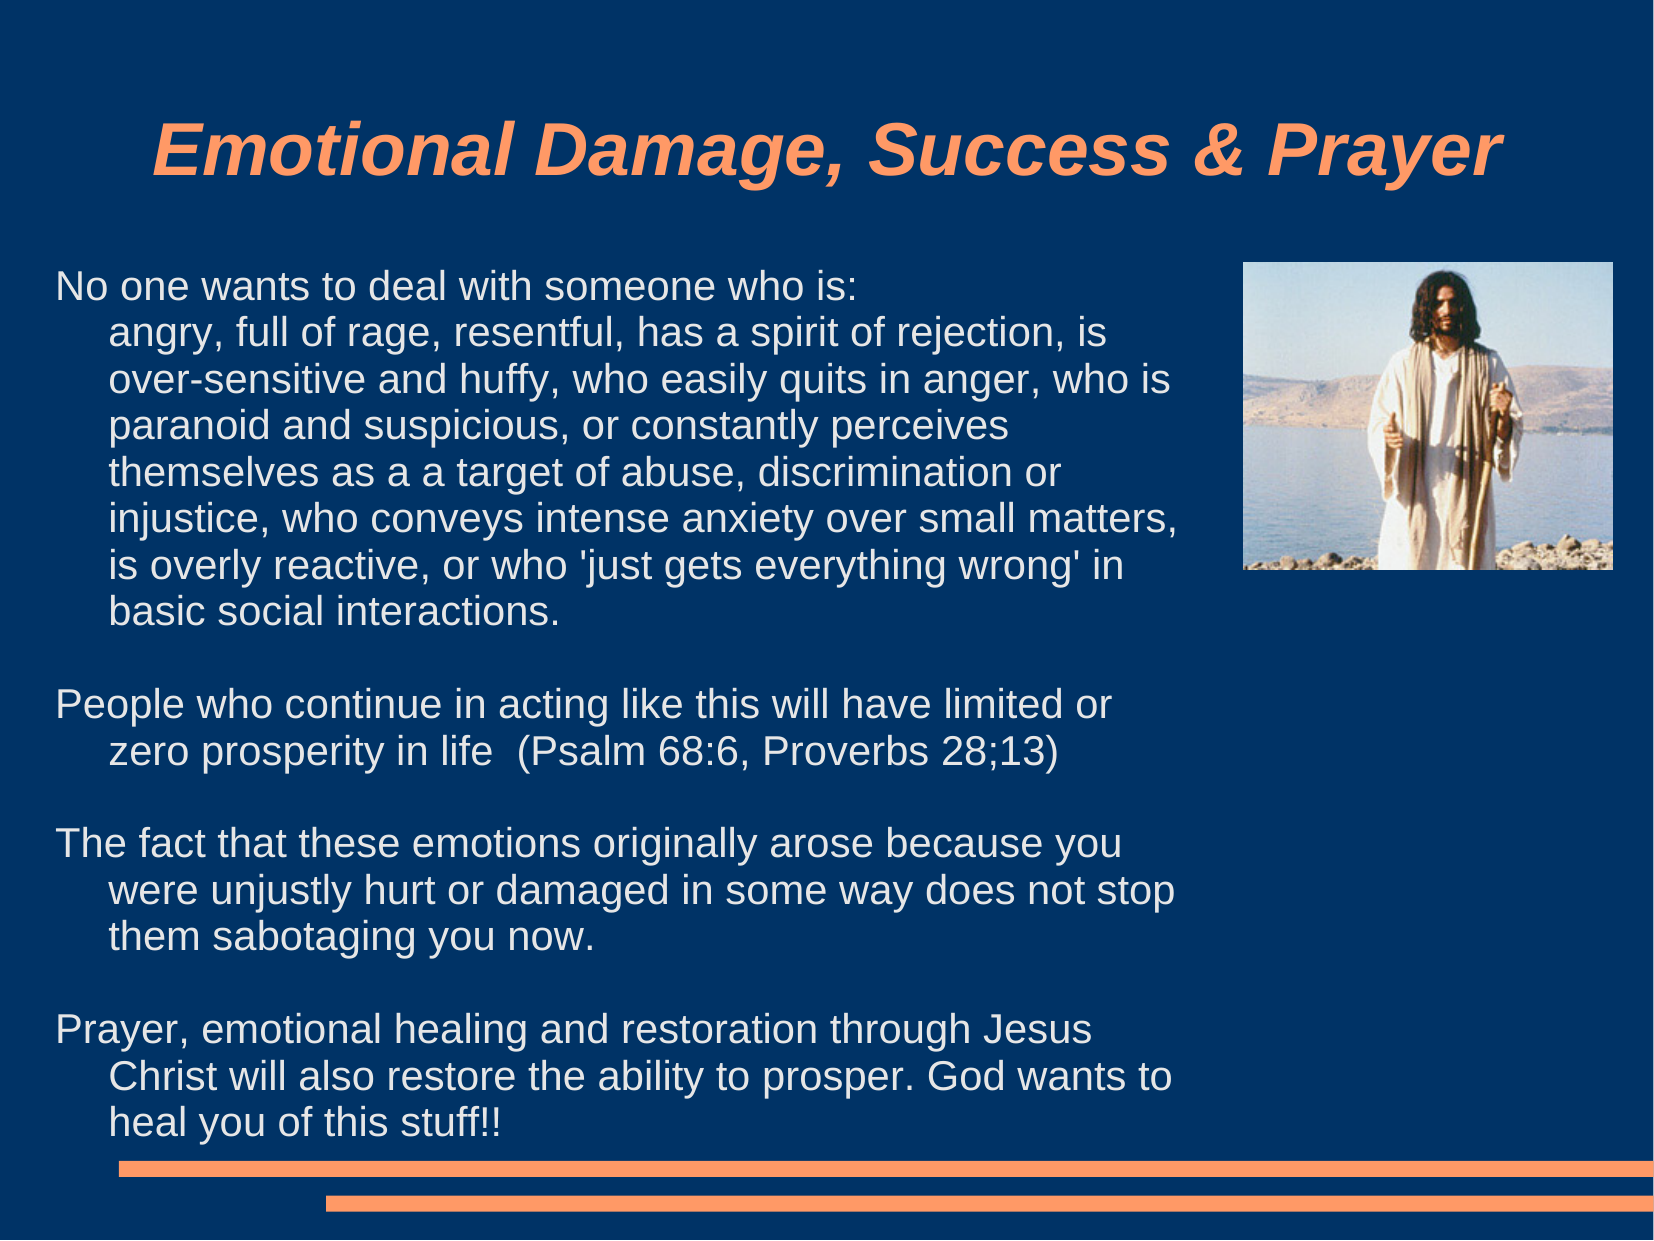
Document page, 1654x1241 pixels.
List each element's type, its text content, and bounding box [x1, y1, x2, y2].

picture [1243, 262, 1613, 570]
title Emotional Damage, Success & Prayer [121, 46, 1534, 254]
list No one wants to deal with someone who is: angry, full of rage, resentful, has a spirit of rejection, is over-sensitive and huffy, who easily quits in anger, who is paranoid and suspicious, or constantly perceives themselves as a a target of abuse, discrimination or injustice, who conveys intense anxiety over small matters, is overly reactive, or who 'just gets everything wrong' in basic social interactions. People who continue in acting like this will have limited or zero prosperity in life (Psalm 68:6, Proverbs 28;13) The fact that these emotions originally arose because you were unjustly hurt or damaged in some way does not stop them sabotaging you now. Prayer, emotional healing and restoration through Jesus Christ will also restore the ability to prosper. God wants to heal you of this stuff!! [37, 262, 1201, 1152]
